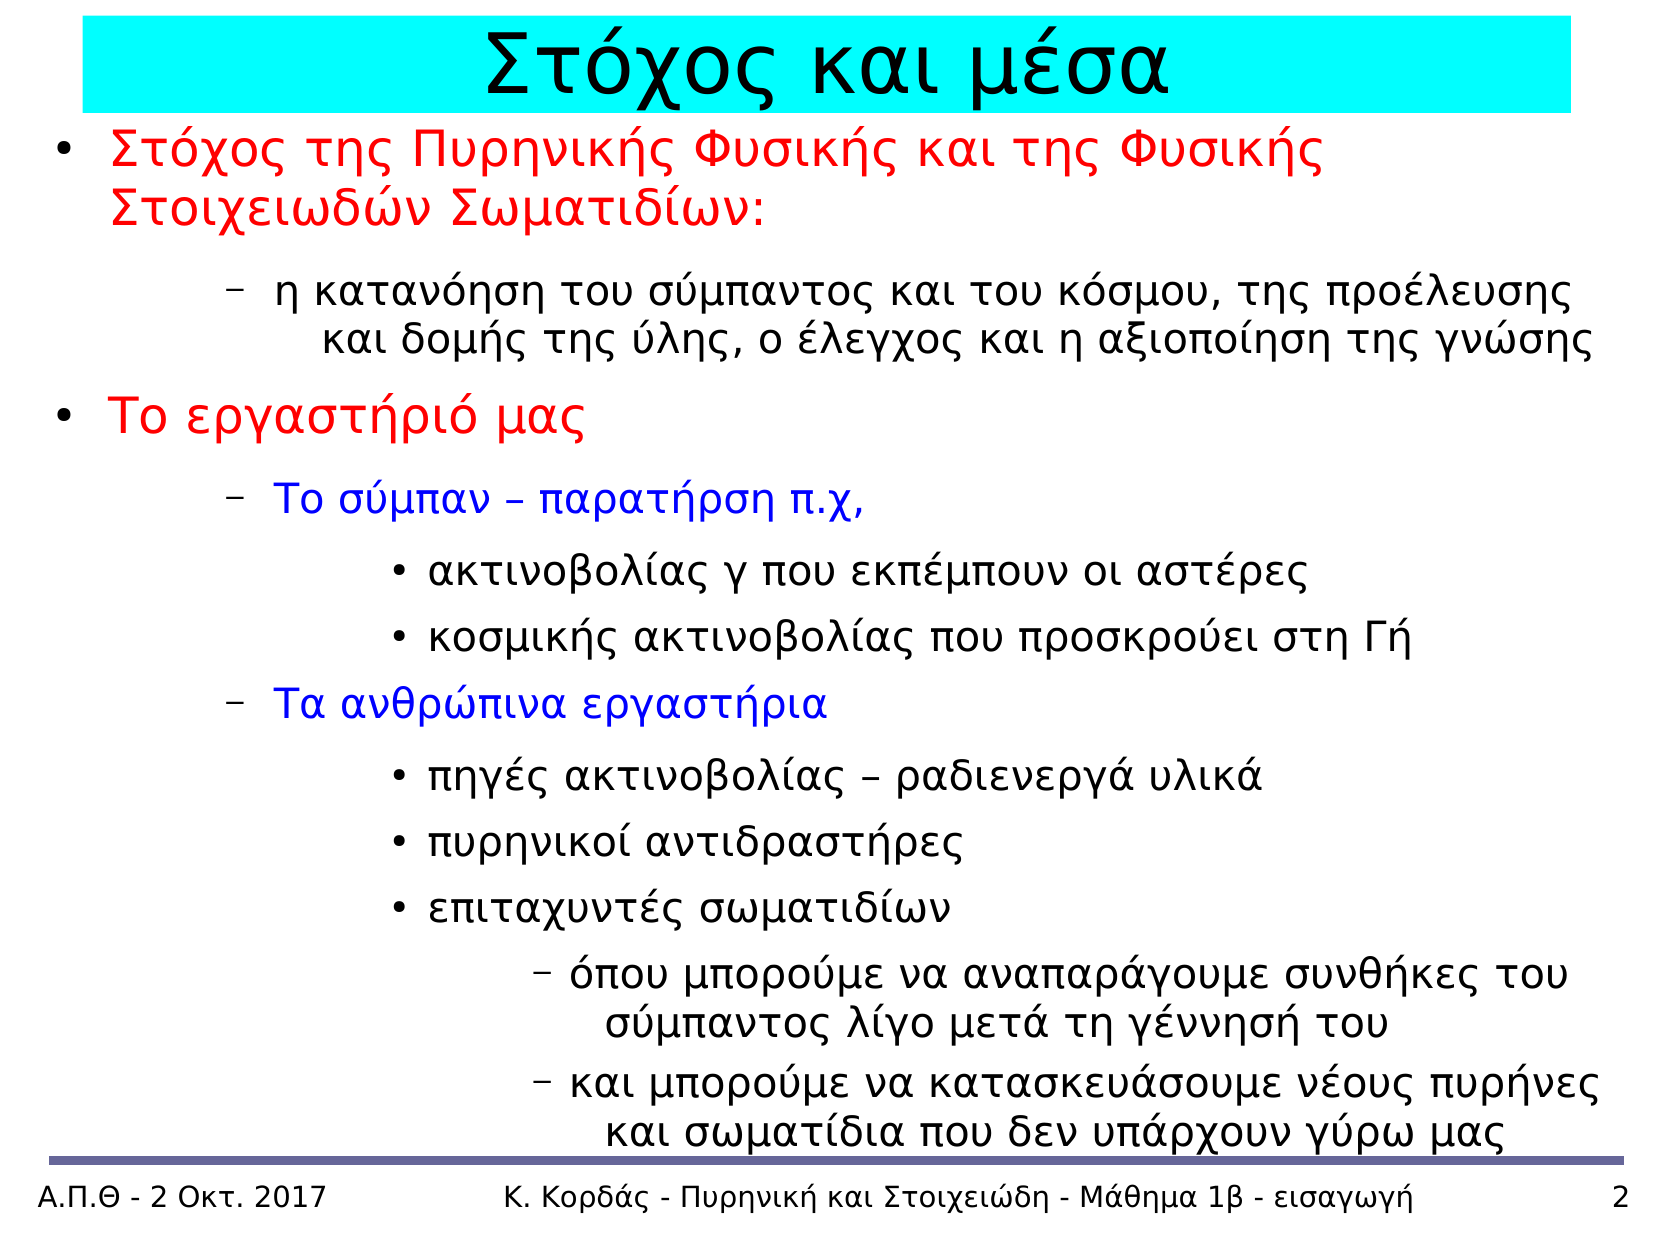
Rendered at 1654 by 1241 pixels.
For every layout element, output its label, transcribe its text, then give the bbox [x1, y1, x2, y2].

list Στόχος της Πυρηνικής Φυσικής και της Φυσικής Στοιχειωδών Σωματιδίων: η κατανόηση του σύμπαντος και του κόσμου, της προέλευσης και δομής της ύλης, ο έλεγχος και η αξιοποίηση της γνώσης Το εργαστήριό μας Το σύμπαν – παρατήρση π.χ, ακτινοβολίας γ που εκπέμπουν οι αστέρες κοσμικής ακτινοβολίας που προσκρούει στη Γή Τα ανθρώπινα εργαστήρια πηγές ακτινοβολίας – ραδιενεργά υλικά πυρηνικοί αντιδραστήρες επιταχυντές σωματιδίων όπου μπορούμε να αναπαράγουμε συνθήκες του σύμπαντος λίγο μετά τη γέννησή του και μπορούμε να κατασκευάσουμε νέους πυρήνες και σωματίδια που δεν υπάρχουν γύρω μας [37, 120, 1642, 1164]
title Στόχος και μέσα [82, 15, 1571, 113]
